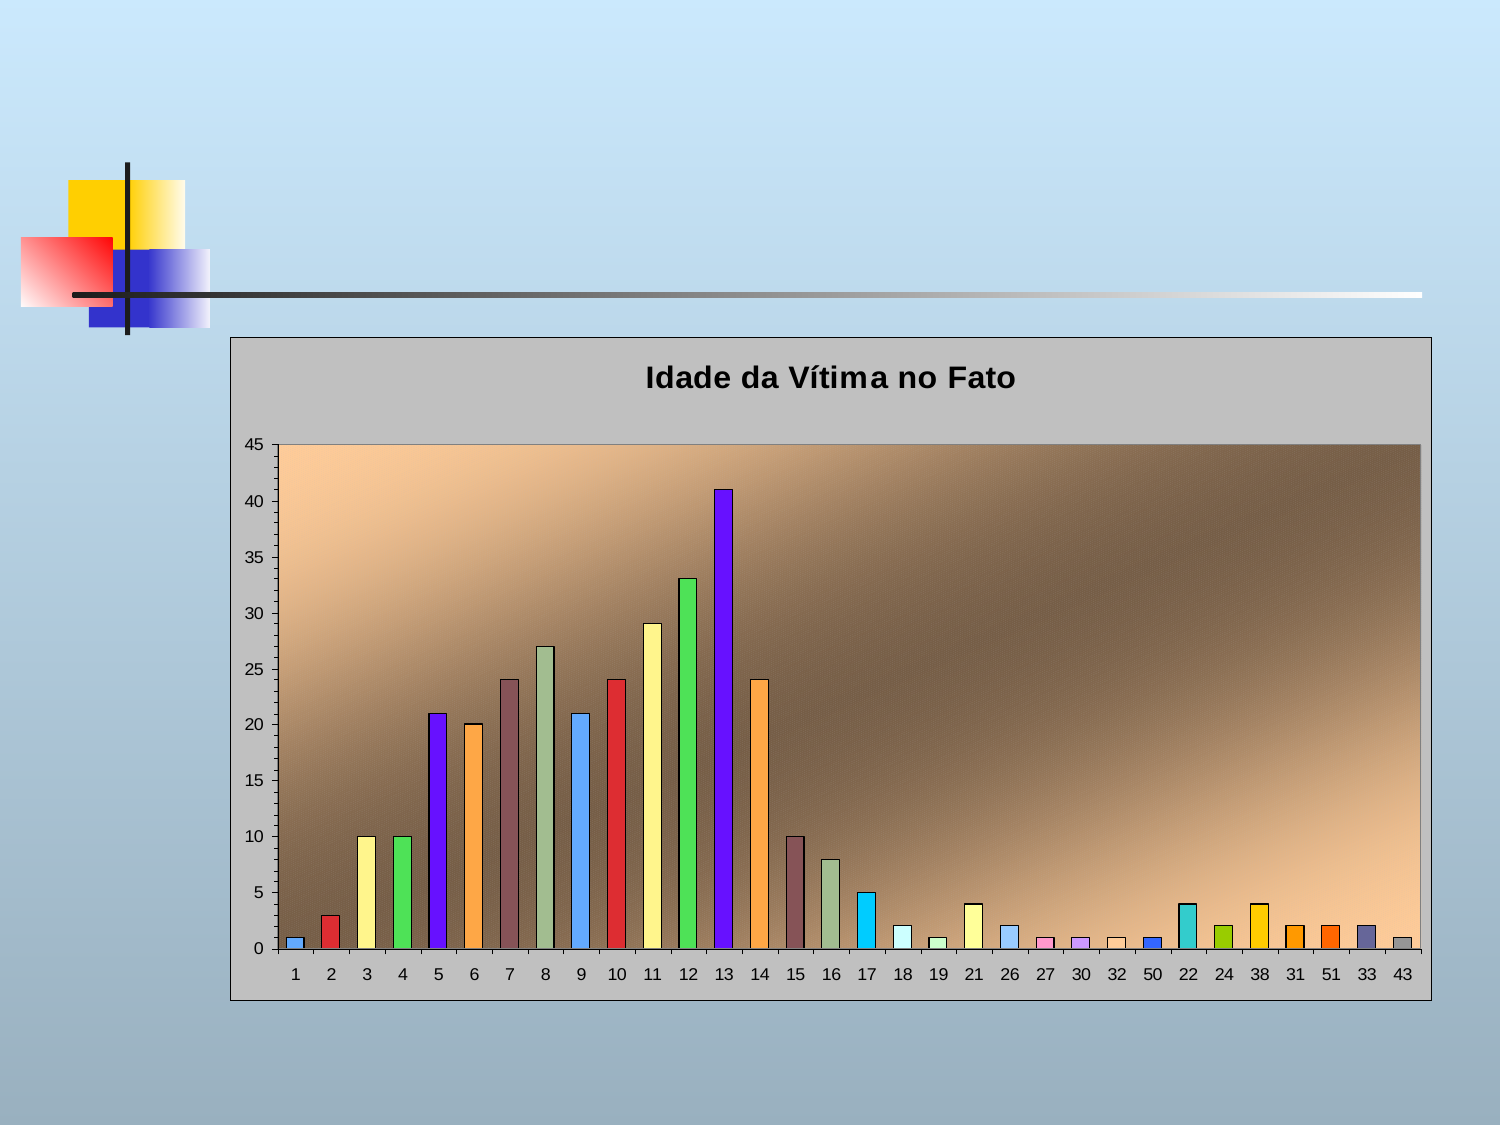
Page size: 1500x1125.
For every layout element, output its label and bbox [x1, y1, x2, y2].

chart [224, 331, 1439, 1007]
